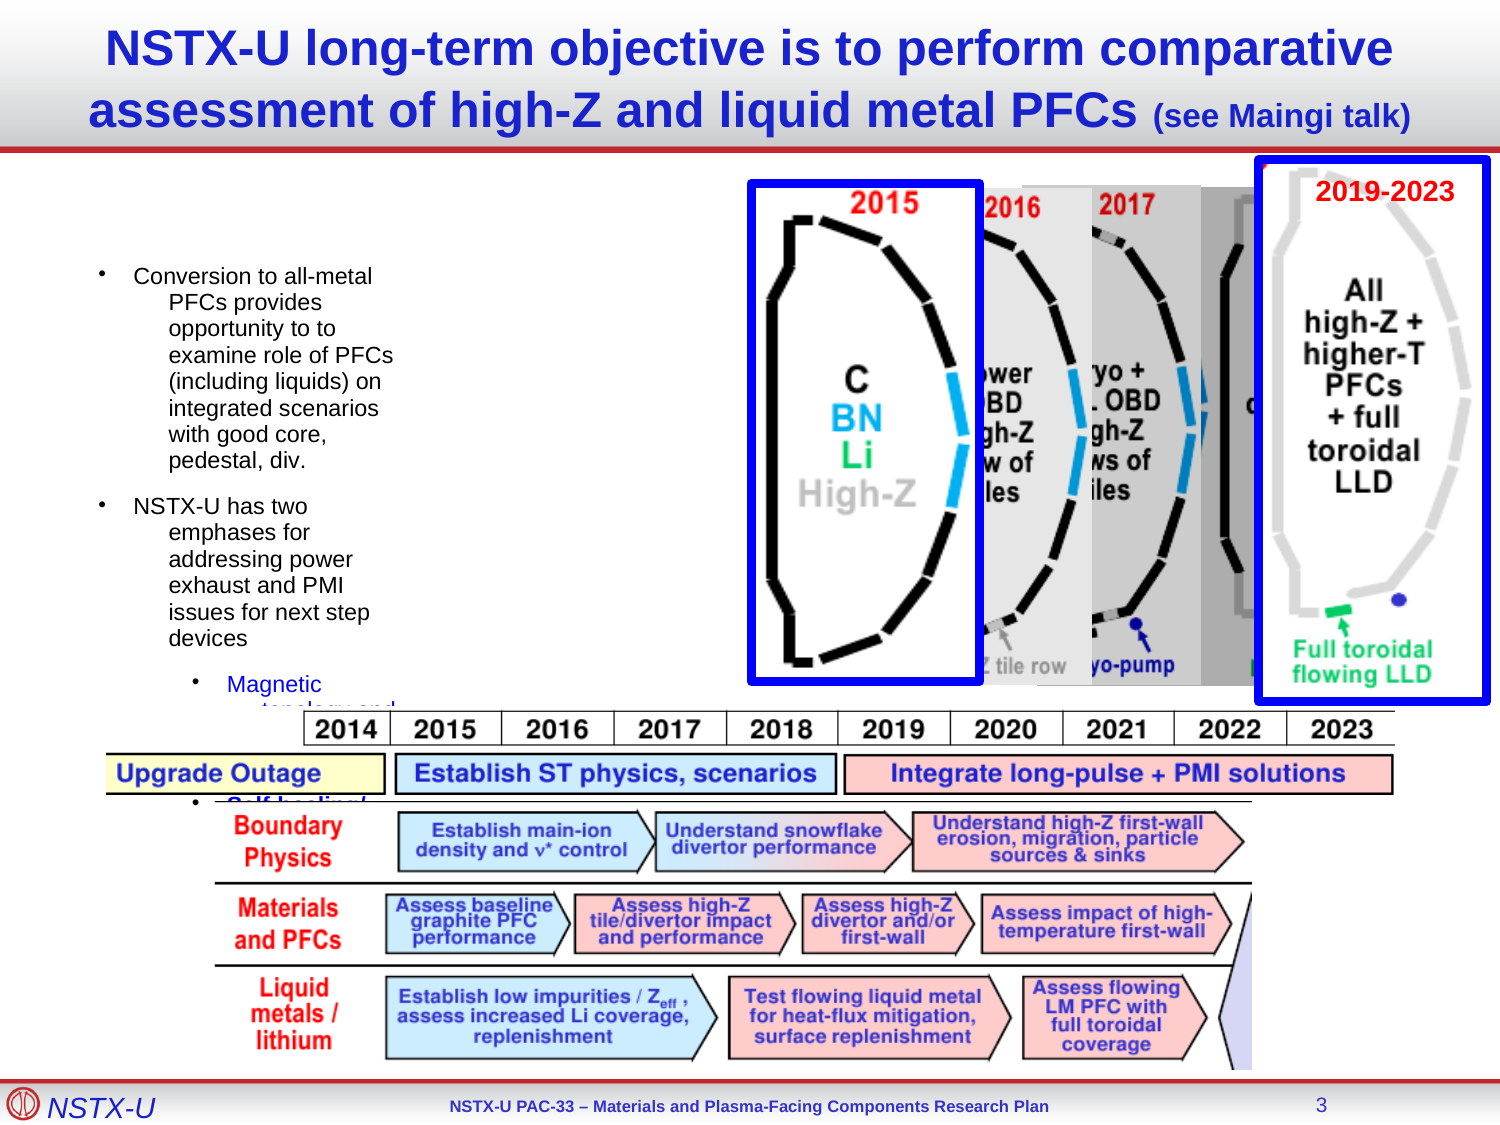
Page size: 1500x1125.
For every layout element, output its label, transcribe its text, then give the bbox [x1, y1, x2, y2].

picture [211, 801, 1252, 1070]
title NSTX-U long-term objective is to perform comparative assessment of high-Z and liquid metal PFCs (see Maingi talk) [0, 7, 1500, 143]
picture [983, 185, 1254, 686]
picture [1263, 164, 1483, 698]
text_box 2019-2023 [1300, 164, 1471, 212]
picture [106, 706, 1395, 795]
text_box 3 [1315, 1090, 1486, 1118]
list Conversion to all-metal PFCs provides opportunity to to examine role of PFCs (including liquids) on integrated scenarios with good core, pedestal, div. NSTX-U has two emphases for addressing power exhaust and PMI issues for next step devices Magnetic topology and divertor configuration Self-healing/replenishable materials (e.g. liquids) [0, 149, 734, 695]
picture [755, 187, 976, 678]
